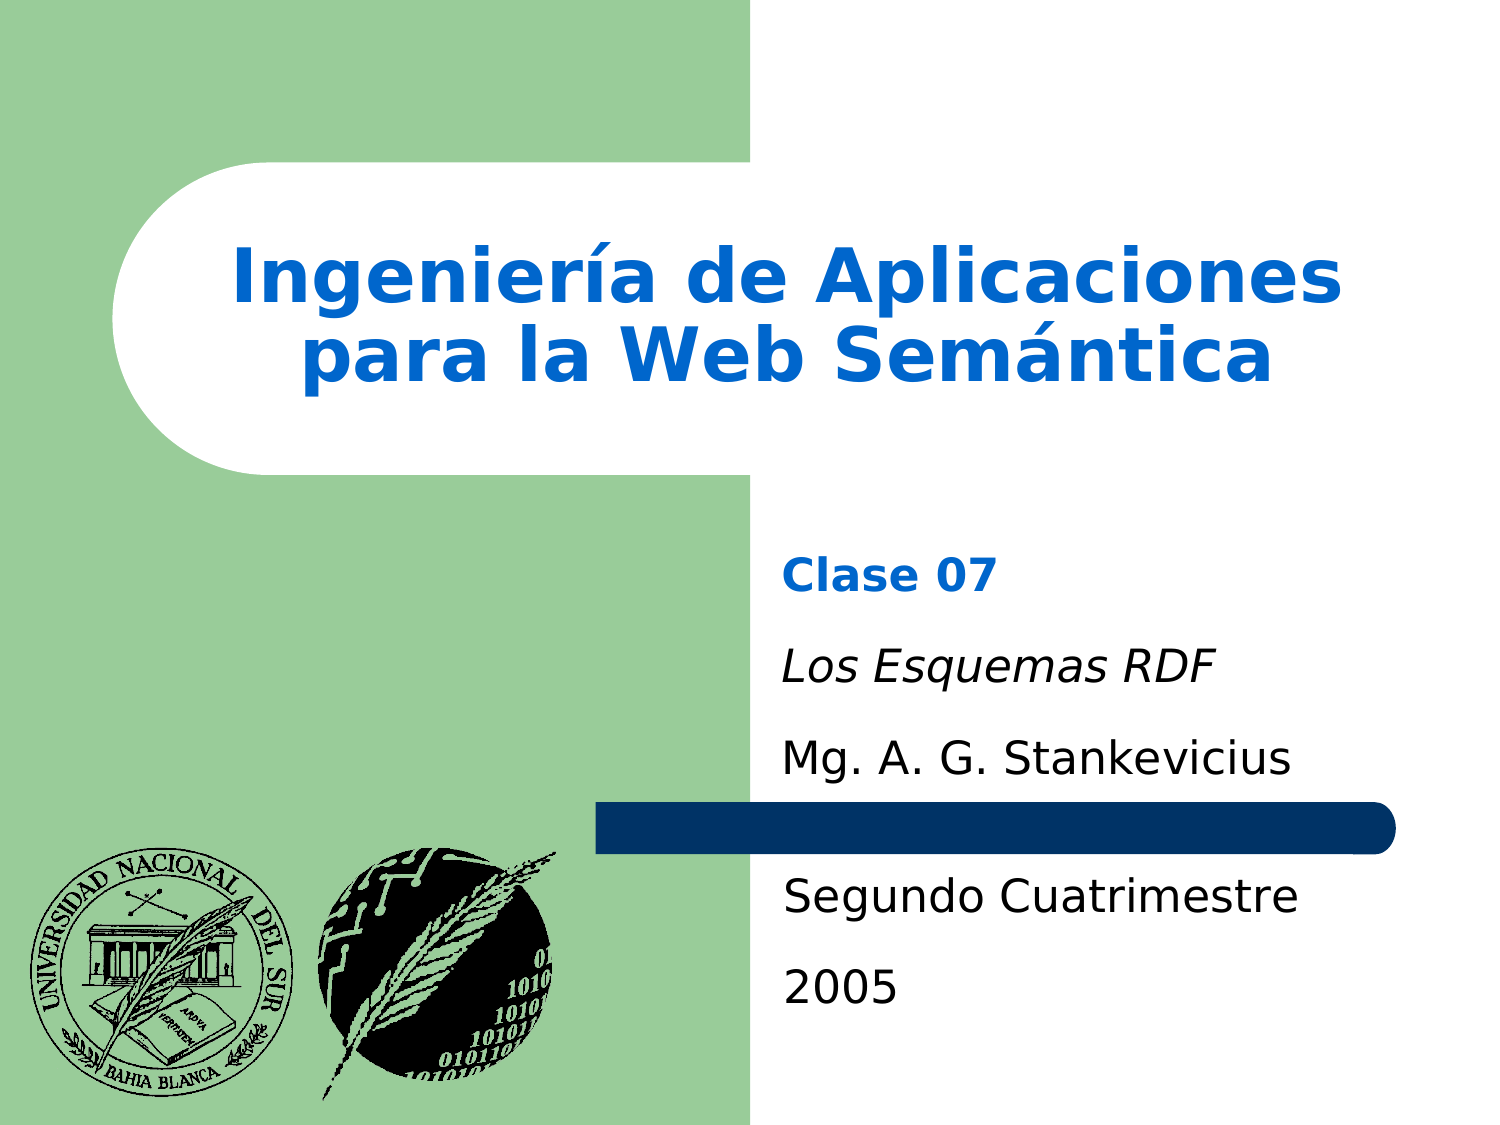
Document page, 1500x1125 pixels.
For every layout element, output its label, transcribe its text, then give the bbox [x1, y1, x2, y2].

picture [313, 846, 556, 1106]
picture [21, 833, 305, 1106]
text_box Segundo Cuatrimestre 2005 [769, 861, 1466, 1022]
text_box Clase 07 Los Esquemas RDF Mg. A. G. Stankevicius [766, 541, 1463, 793]
title Ingeniería de Aplicaciones para la Web Semántica [112, 162, 1463, 475]
